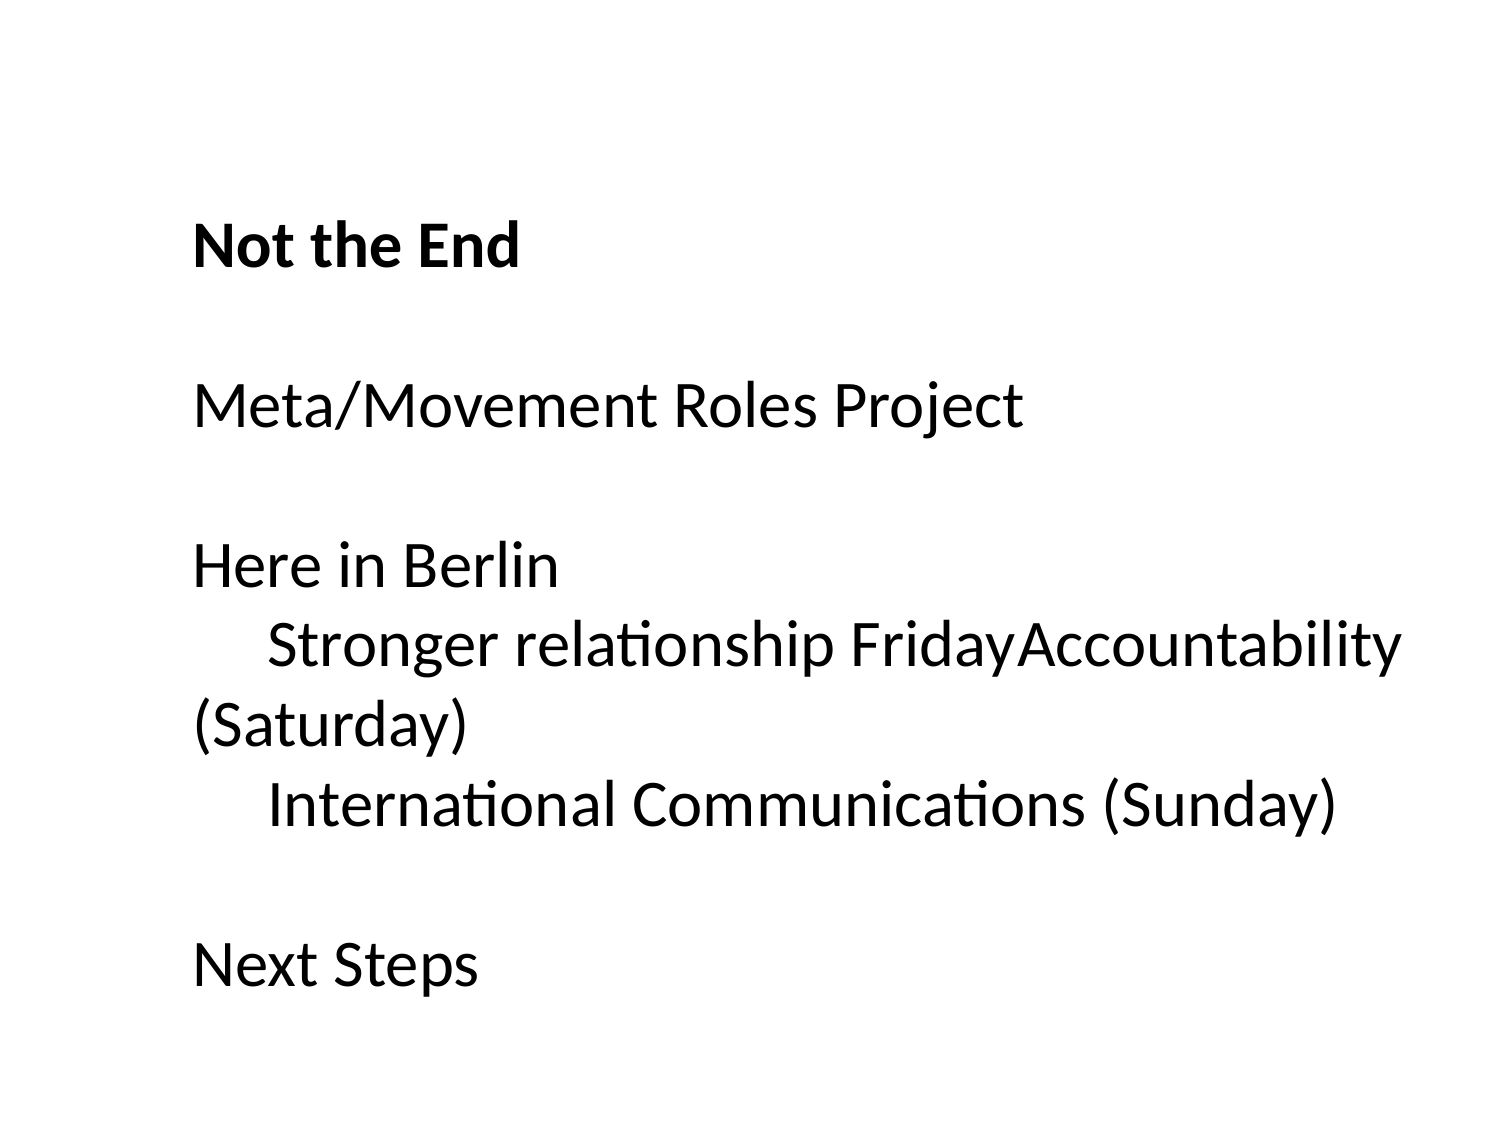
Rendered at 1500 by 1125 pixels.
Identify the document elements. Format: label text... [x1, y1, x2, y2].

text_box Not the End Meta/Movement Roles Project Here in Berlin Stronger relationship Friday Accountability (Saturday) International Communications (Sunday) Next Steps [177, 193, 1452, 1008]
